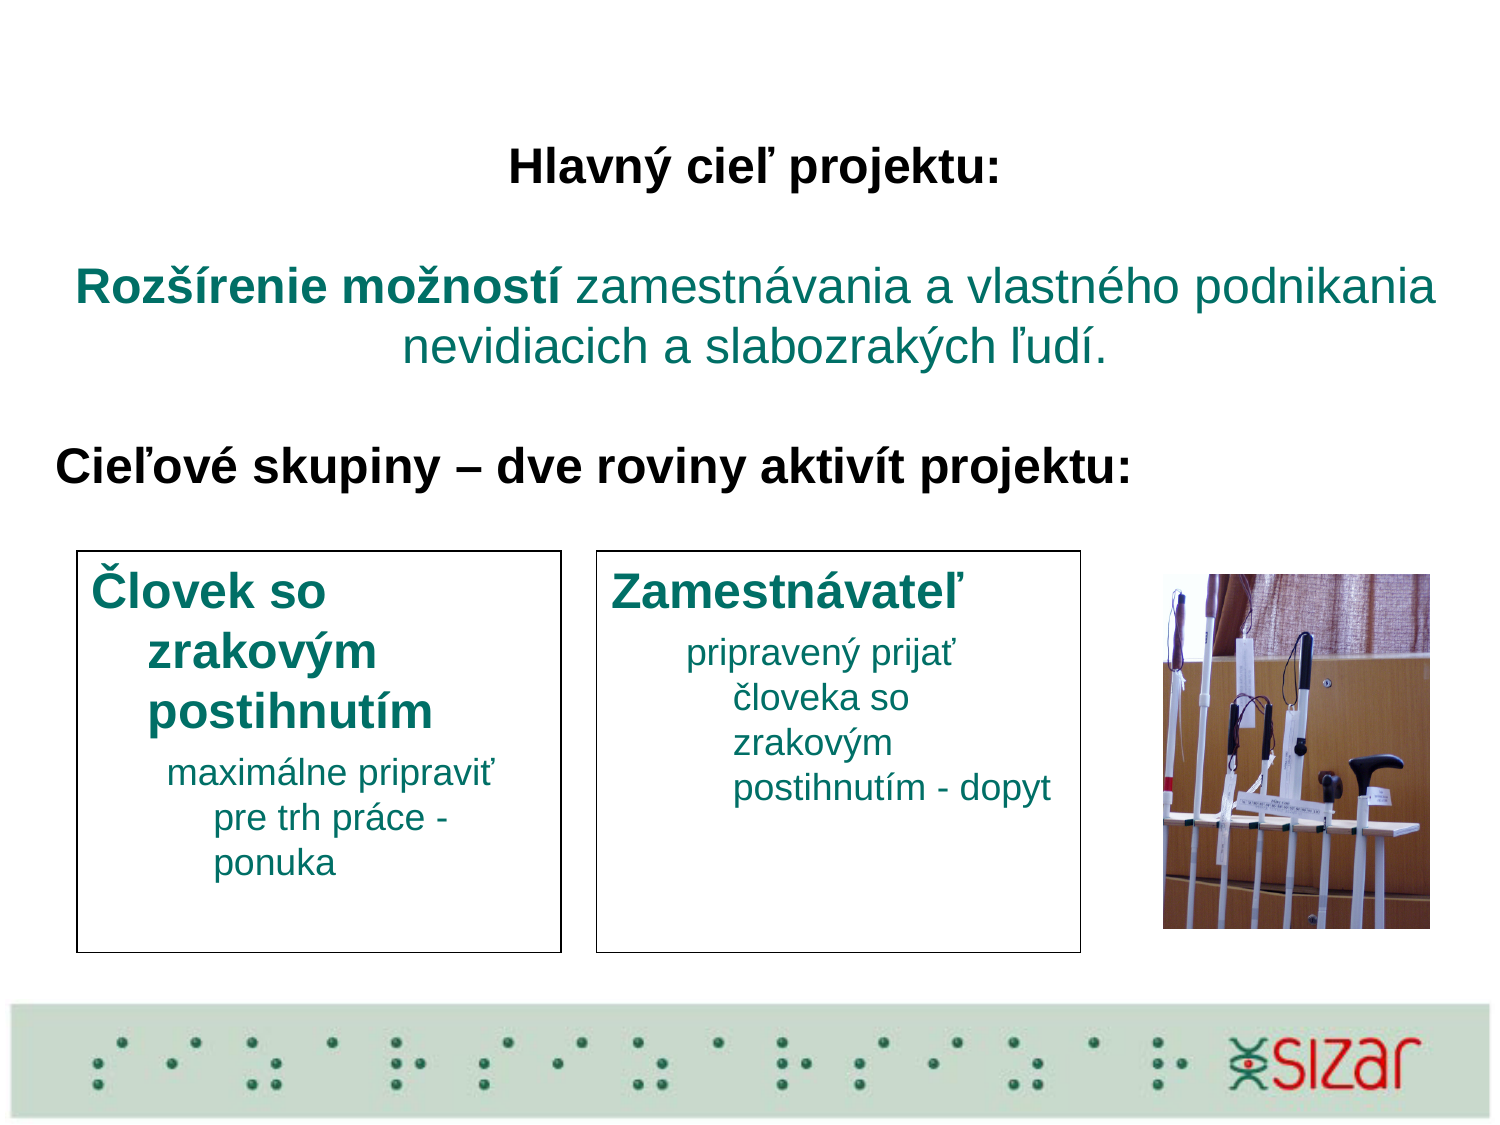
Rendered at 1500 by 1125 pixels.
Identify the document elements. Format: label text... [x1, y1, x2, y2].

text_box Hlavný cieľ projektu: Rozšírenie možností zamestnávania a vlastného podnikania nevidiacich a slabozrakých ľudí. Cieľové skupiny – dve roviny aktivít projektu: [41, 125, 1471, 501]
picture [5, 999, 1495, 1124]
text_box Zamestnávateľ pripravený prijať človeka so zrakovým postihnutím - dopyt [596, 550, 1081, 953]
text_box Človek so zrakovým postihnutím maximálne pripraviť pre trh práce - ponuka [76, 550, 561, 953]
picture [1163, 574, 1430, 929]
